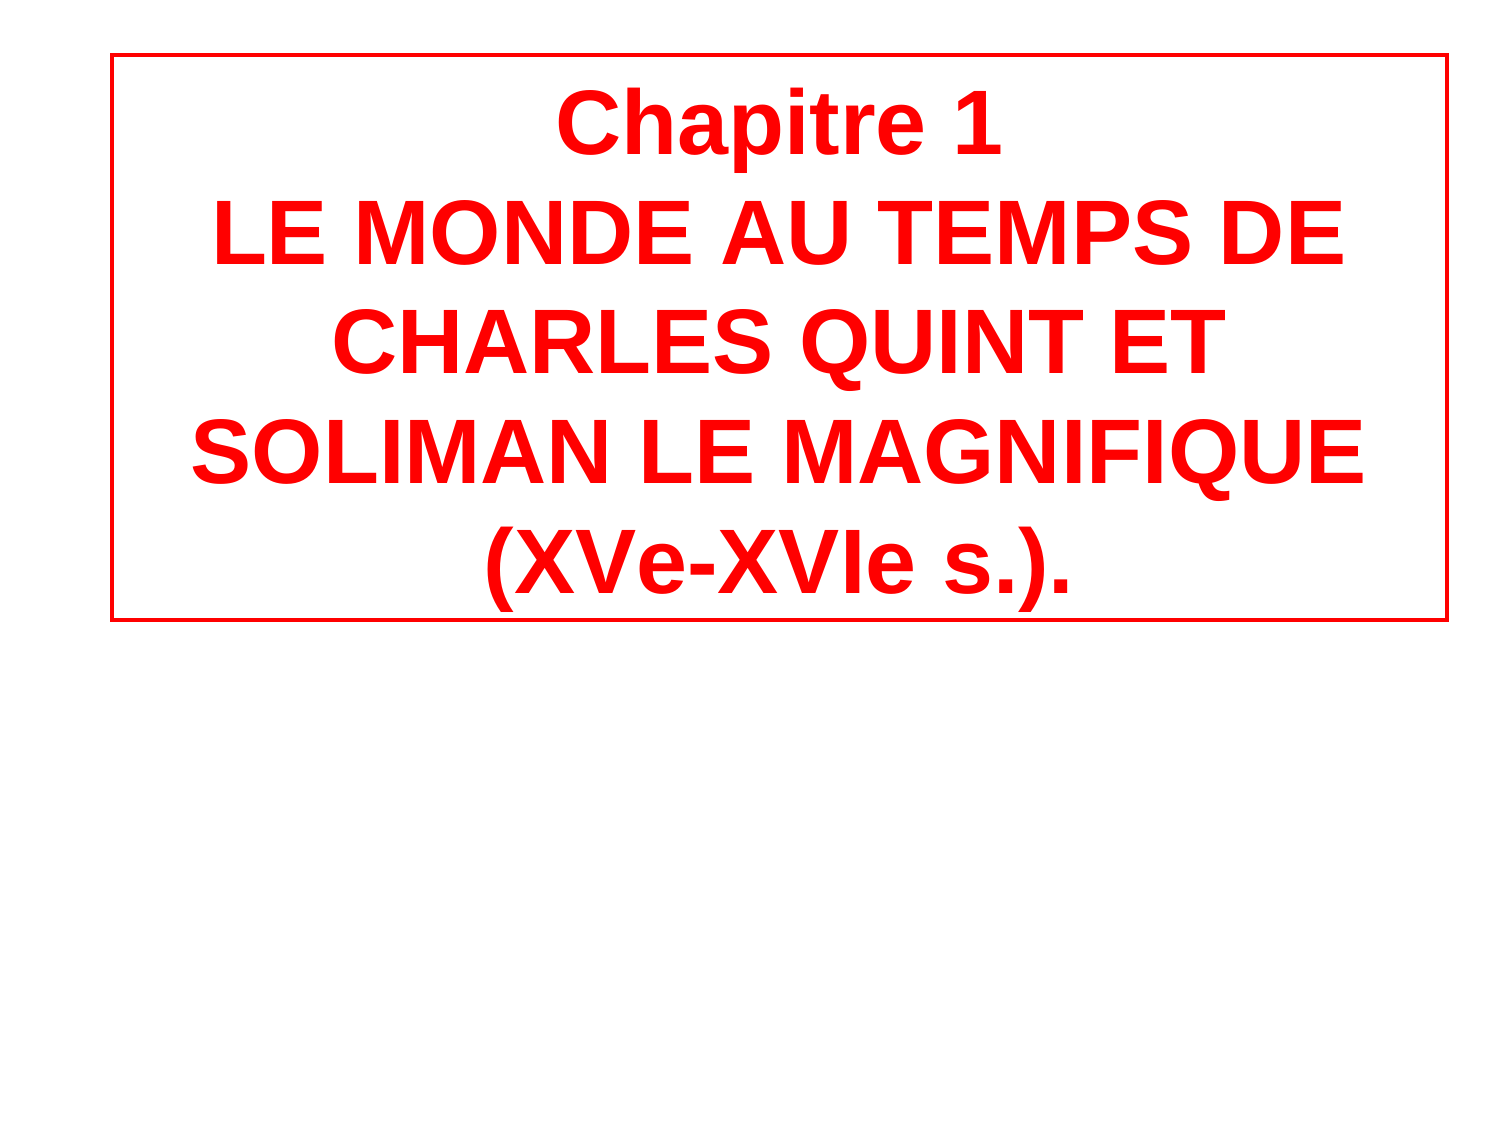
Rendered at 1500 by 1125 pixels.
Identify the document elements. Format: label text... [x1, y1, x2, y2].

text_box Chapitre 1 LE MONDE AU TEMPS DE CHARLES QUINT ET SOLIMAN LE MAGNIFIQUE (XVe-XVIe s.). [112, 54, 1447, 621]
